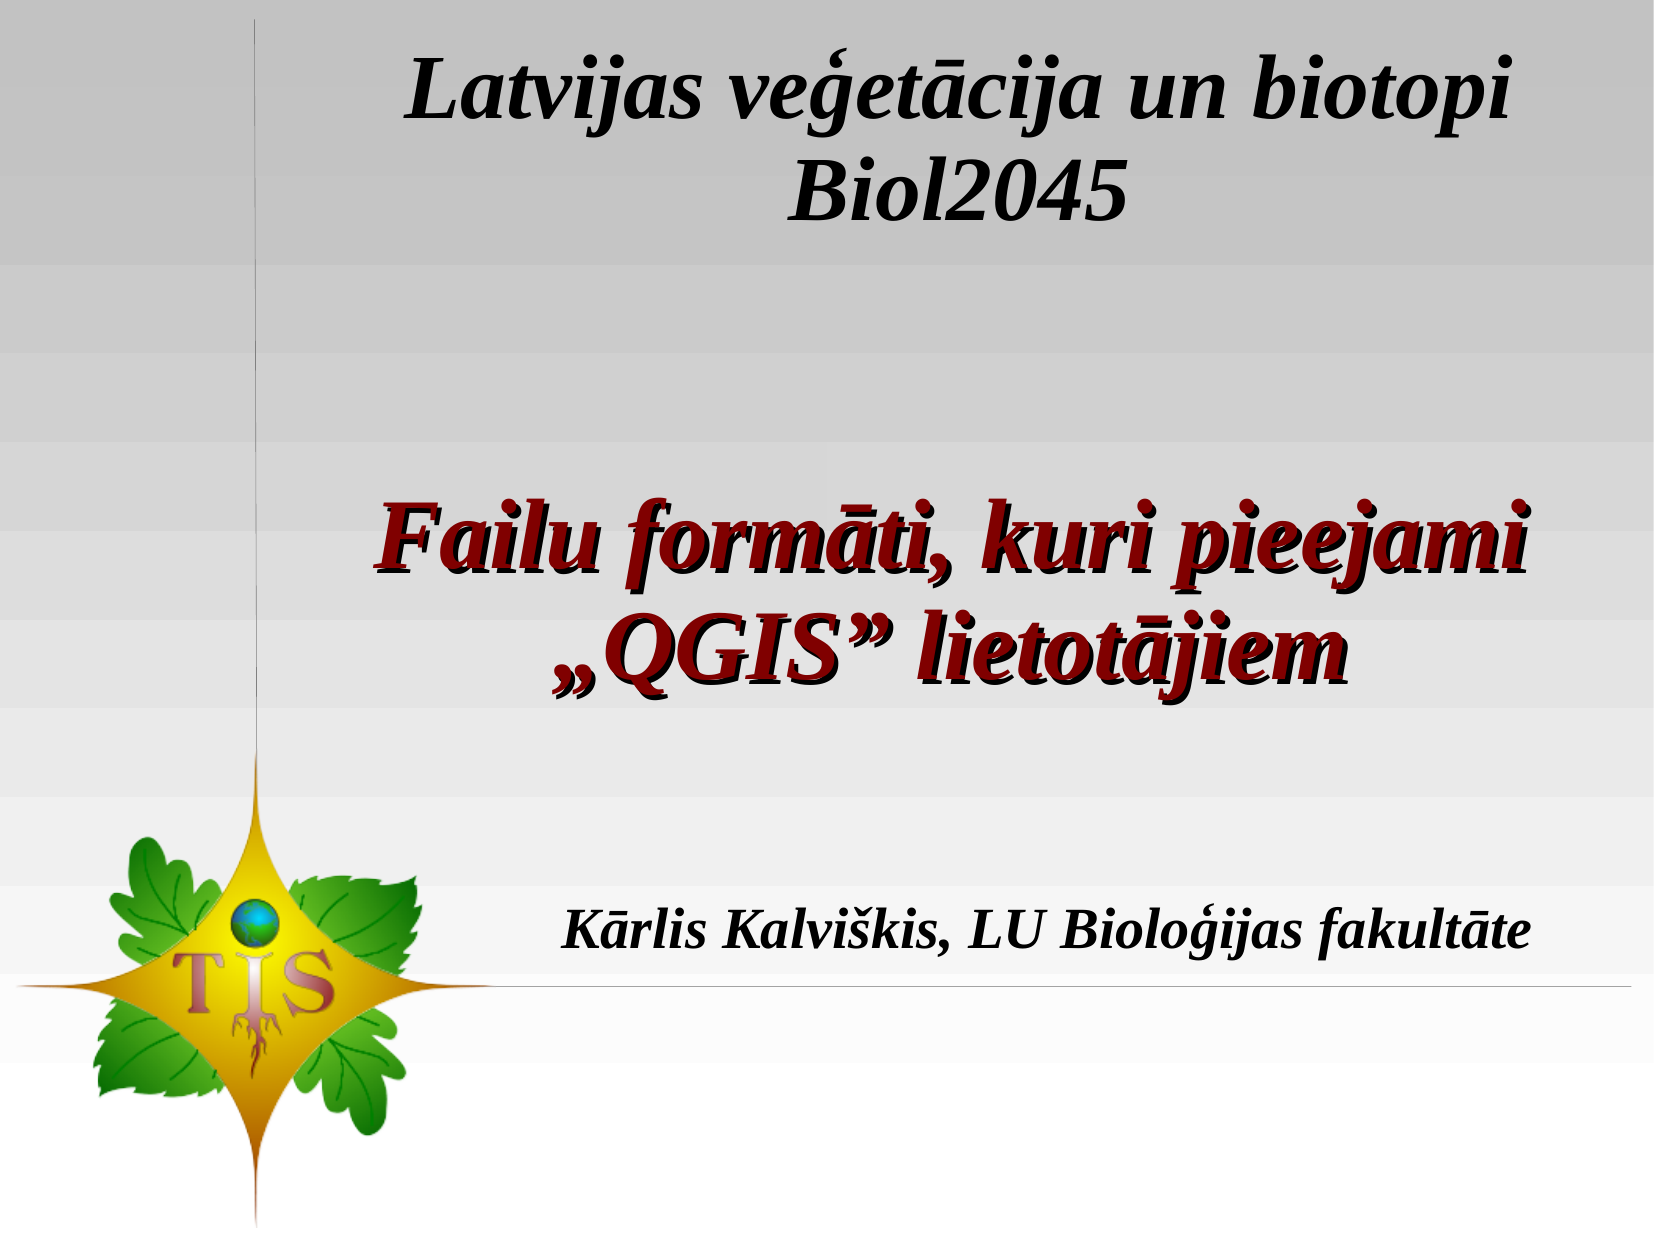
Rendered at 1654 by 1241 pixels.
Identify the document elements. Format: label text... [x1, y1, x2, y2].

picture [0, 0, 1654, 1241]
title Failu formāti, kuri pieejami „QGIS” lietotājiem [295, 324, 1607, 857]
